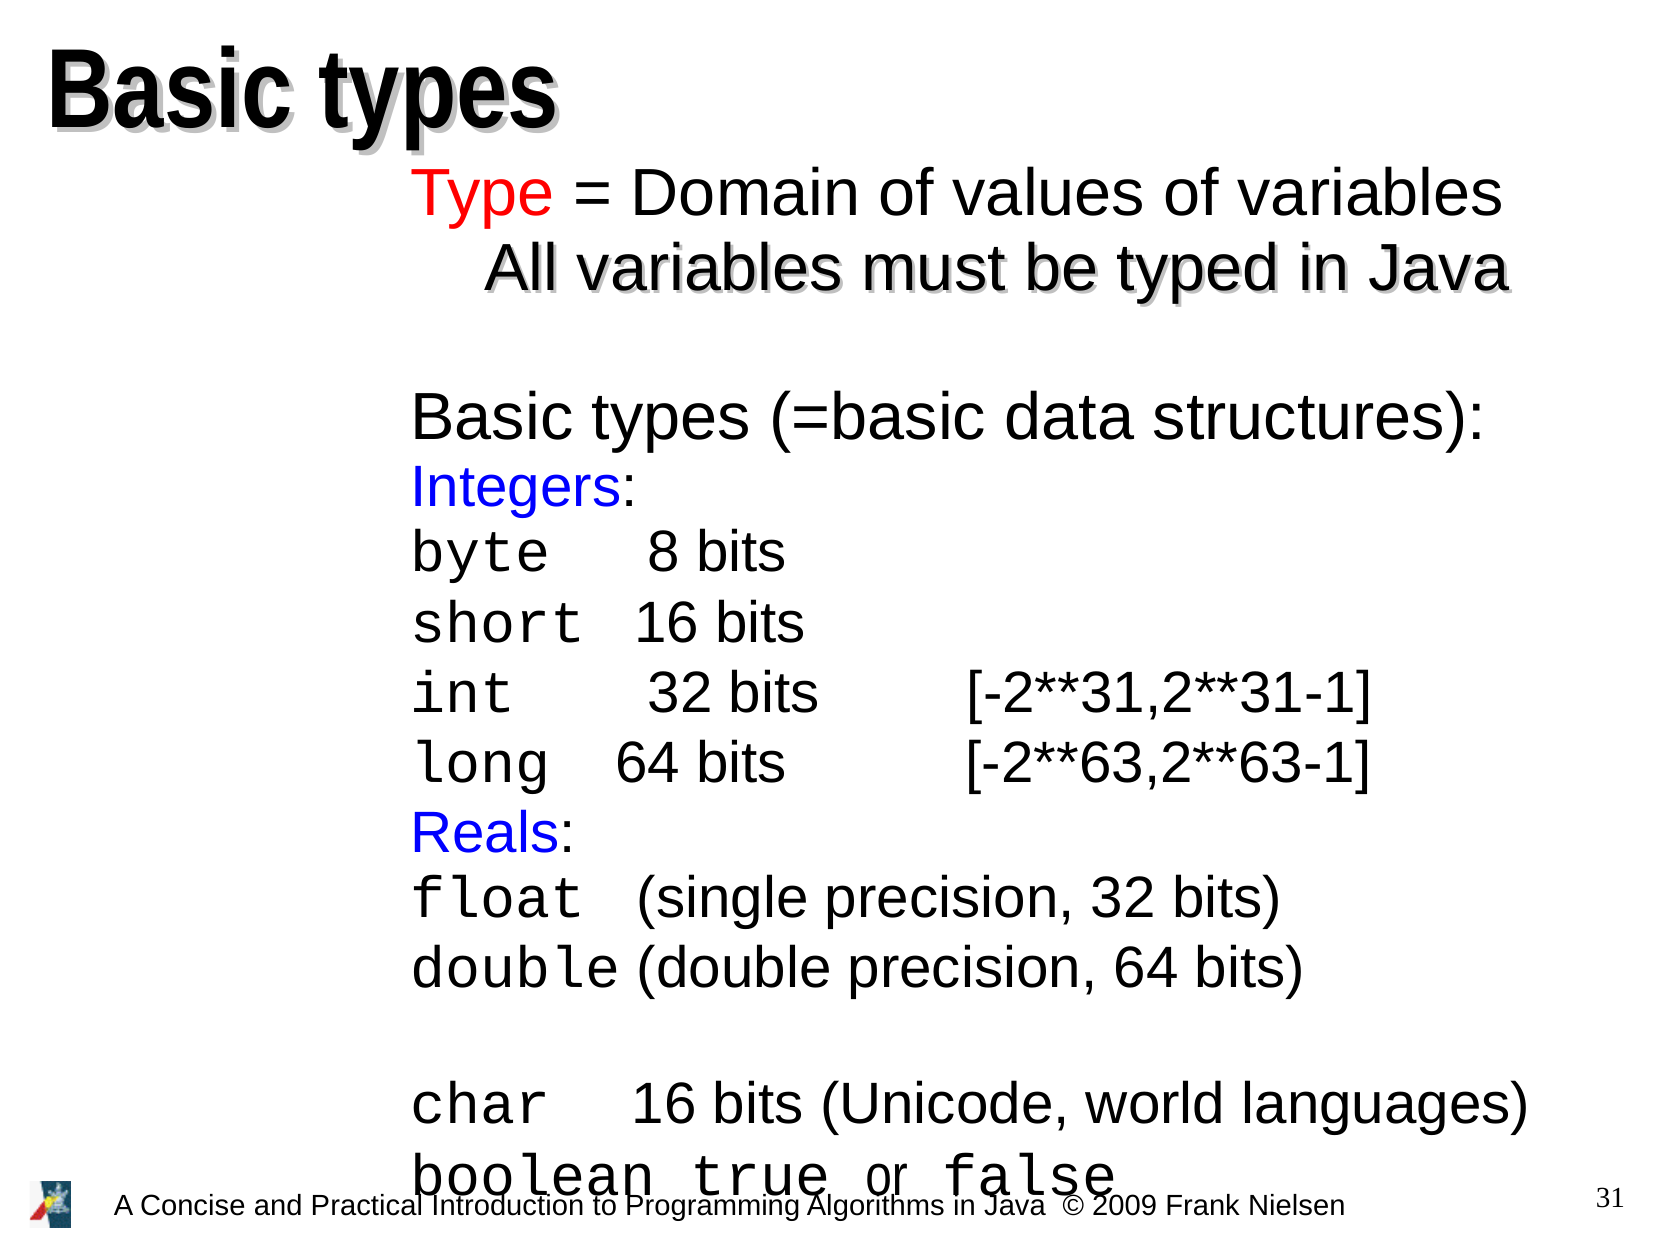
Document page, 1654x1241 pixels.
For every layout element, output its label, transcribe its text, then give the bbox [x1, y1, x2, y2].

text_box Basic types [31, 14, 615, 184]
picture [29, 1181, 71, 1228]
text_box Type = Domain of values of variables All variables must be typed in Java Basic types (=basic data structures): Integers: byte 8 bits short 16 bits int 32 bits [-2**31,2**31-1] long 64 bits [-2**63,2**63-1] Reals: float (single precision, 32 bits) double (double precision, 64 bits) char 16 bits (Unicode, world languages) boolean true or false [395, 147, 1547, 1241]
